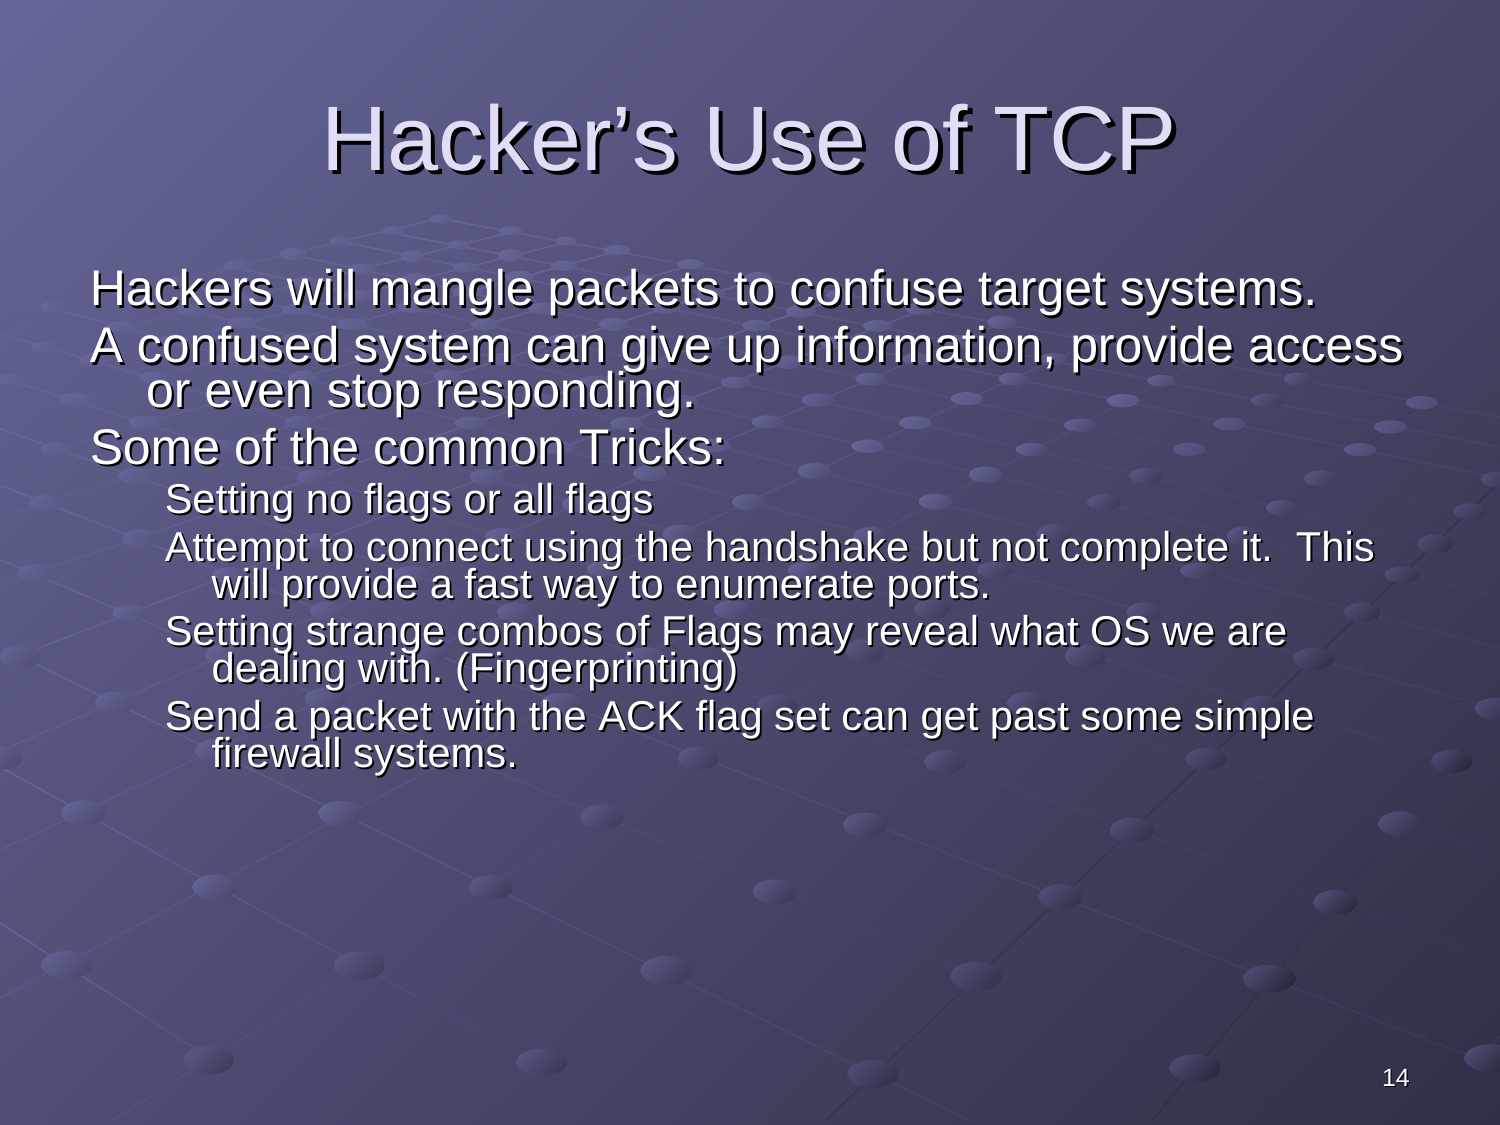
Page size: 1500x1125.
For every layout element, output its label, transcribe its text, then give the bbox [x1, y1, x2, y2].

title Hacker’s Use of TCP [75, 45, 1426, 233]
list Hackers will mangle packets to confuse target systems. A confused system can give up information, provide access or even stop responding. Some of the common Tricks: Setting no flags or all flags Attempt to connect using the handshake but not complete it. This will provide a fast way to enumerate ports. Setting strange combos of Flags may reveal what OS we are dealing with. (Fingerprinting) Send a packet with the ACK flag set can get past some simple firewall systems. [75, 262, 1426, 1007]
